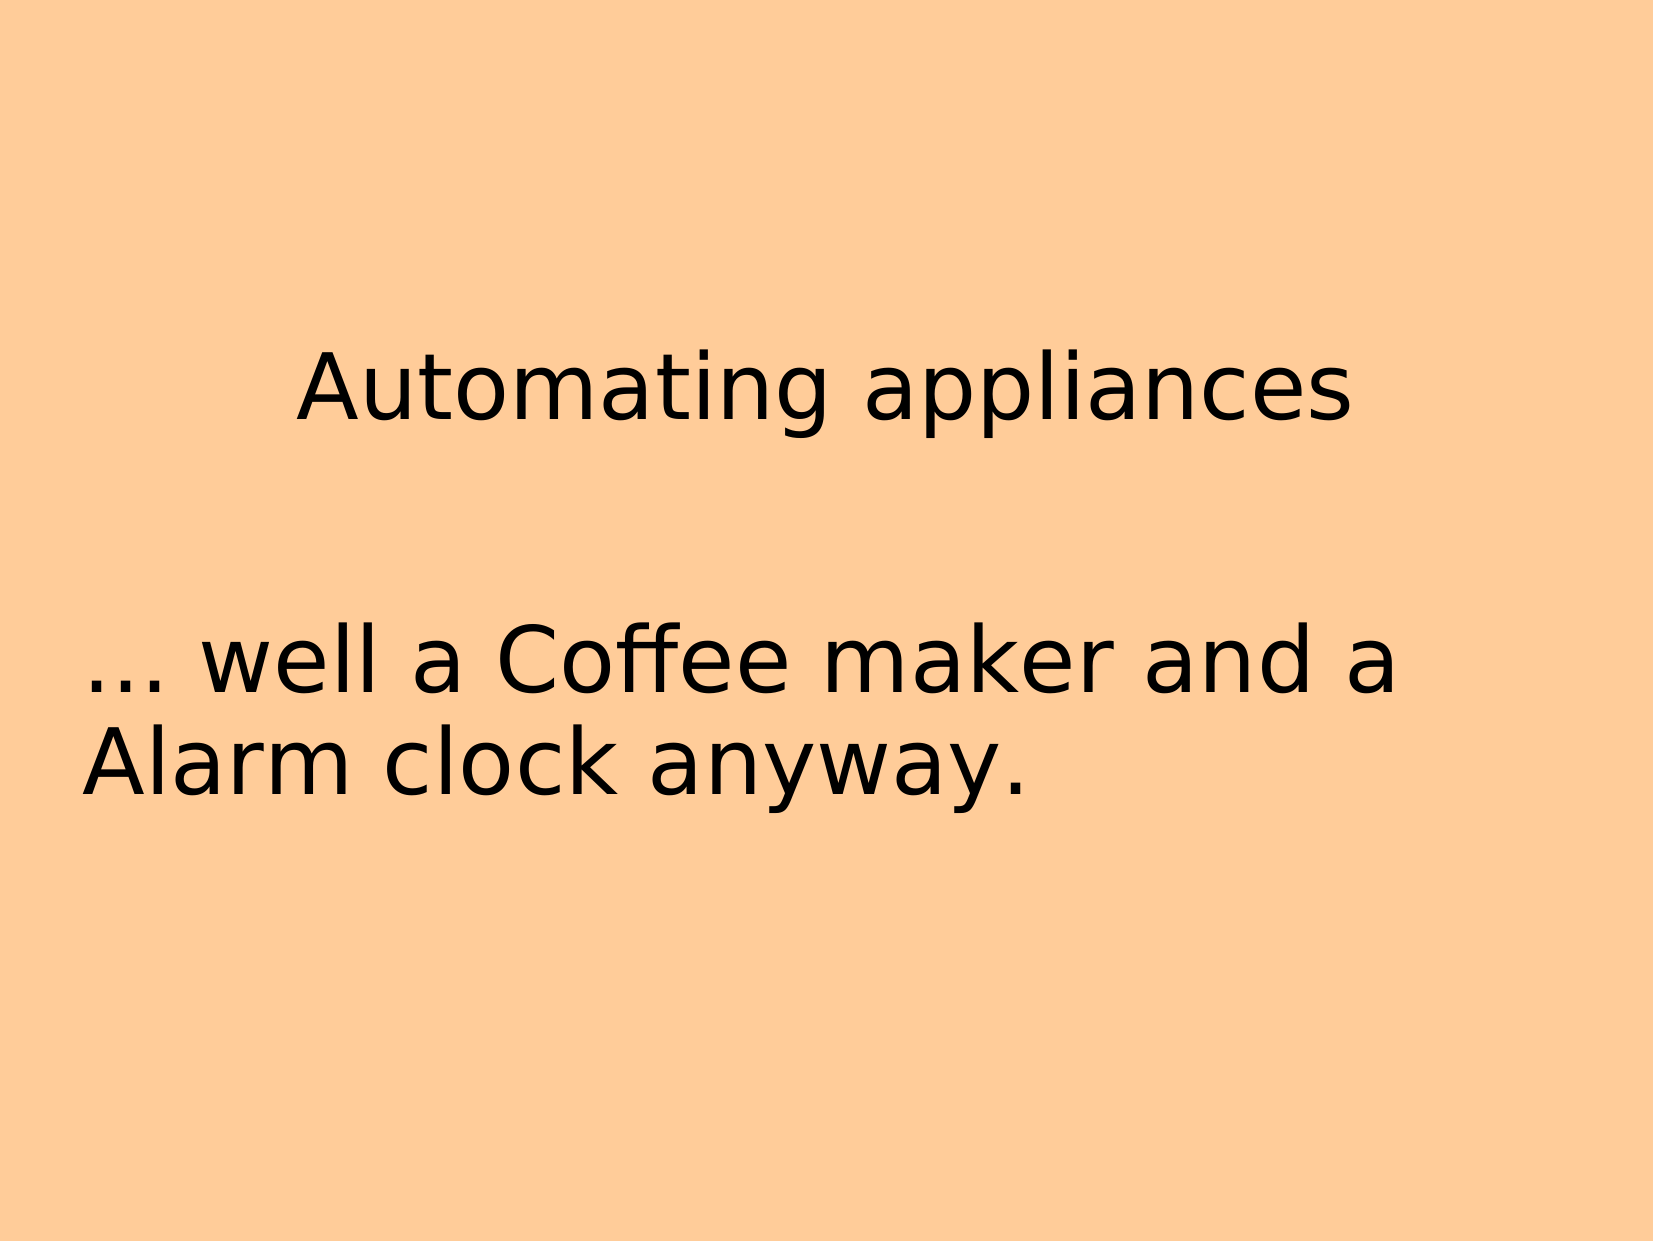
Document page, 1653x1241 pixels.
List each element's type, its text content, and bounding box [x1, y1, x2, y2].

title Automating appliances [82, 293, 1570, 486]
title ... well a Coffee maker and a Alarm clock anyway. [82, 486, 1570, 818]
